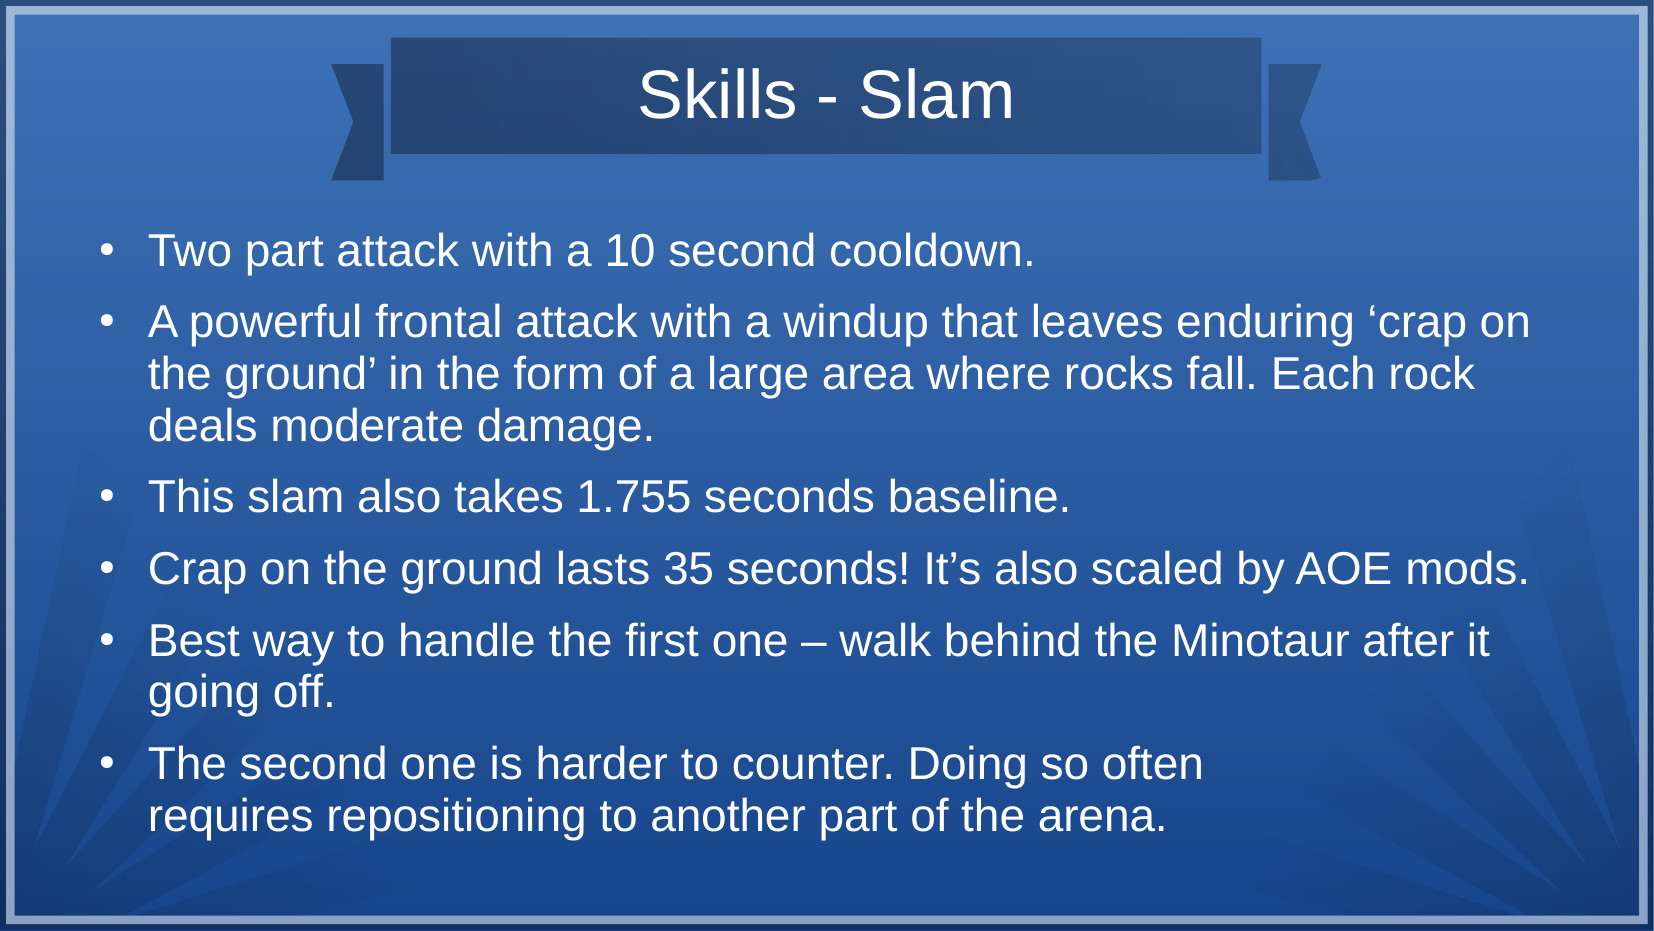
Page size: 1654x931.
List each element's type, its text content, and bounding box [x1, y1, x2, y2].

title Skills - Slam [389, 35, 1264, 154]
list Two part attack with a 10 second cooldown. A powerful frontal attack with a windup that leaves enduring ‘crap on the ground’ in the form of a large area where rocks fall. Each rock deals moderate damage. This slam also takes 1.755 seconds baseline. Crap on the ground lasts 35 seconds! It’s also scaled by AOE mods. Best way to handle the first one – walk behind the Minotaur after it going off. The second one is harder to counter. Doing so often requires repositioning to another part of the arena. [82, 224, 1571, 848]
